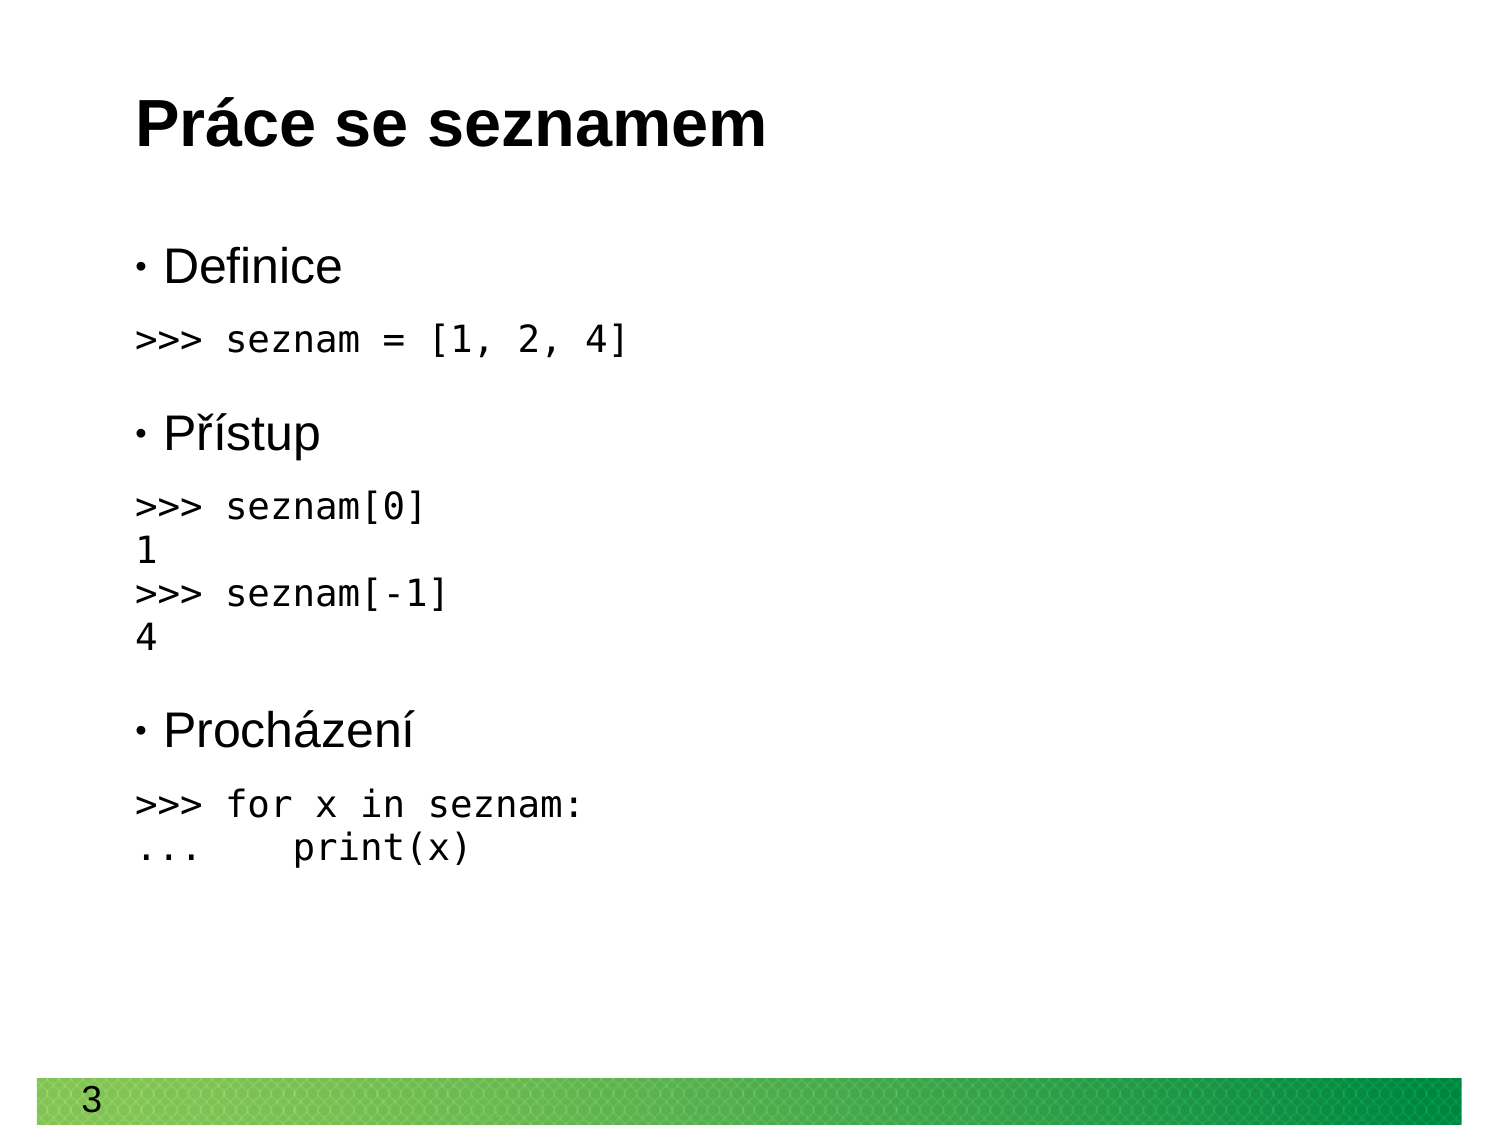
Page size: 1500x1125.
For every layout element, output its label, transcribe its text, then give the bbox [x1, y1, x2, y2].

list Definice >>> seznam = [1, 2, 4] Přístup >>> seznam[0] 1 >>> seznam[-1] 4 Procházení >>> for x in seznam: ... print(x) [135, 238, 1372, 892]
title Práce se seznamem [135, 41, 1372, 204]
picture [36, 1078, 1462, 1125]
